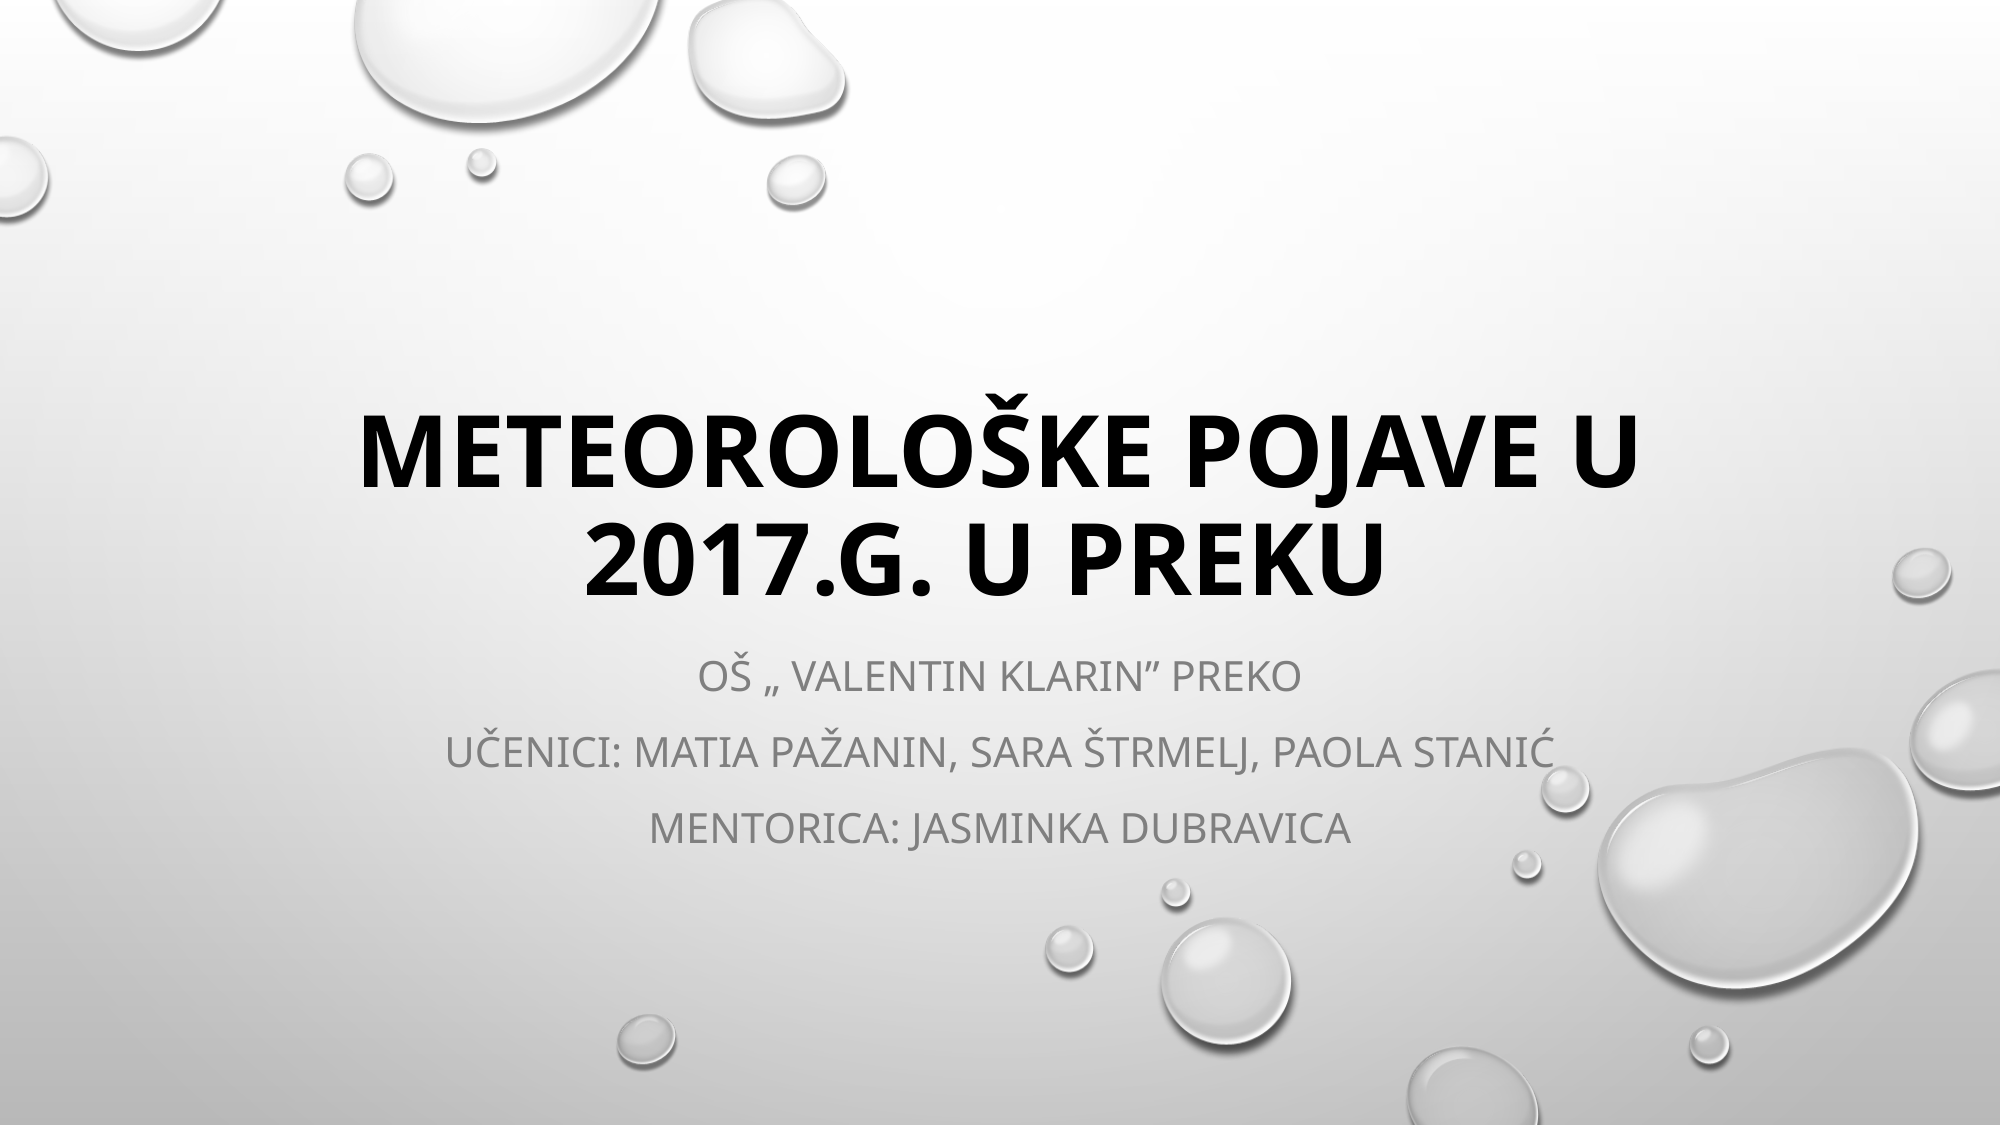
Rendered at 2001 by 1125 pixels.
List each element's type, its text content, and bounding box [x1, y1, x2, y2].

subtitle Oš „ Valentin Klarin” preko Učenici: matia pažanin, sara štrmelj, paola stanić Mentorica: jasminka dubravica [287, 637, 1713, 863]
title METEOROLOŠKE POJAVE U 2017.g. U PREKU [287, 213, 1713, 625]
